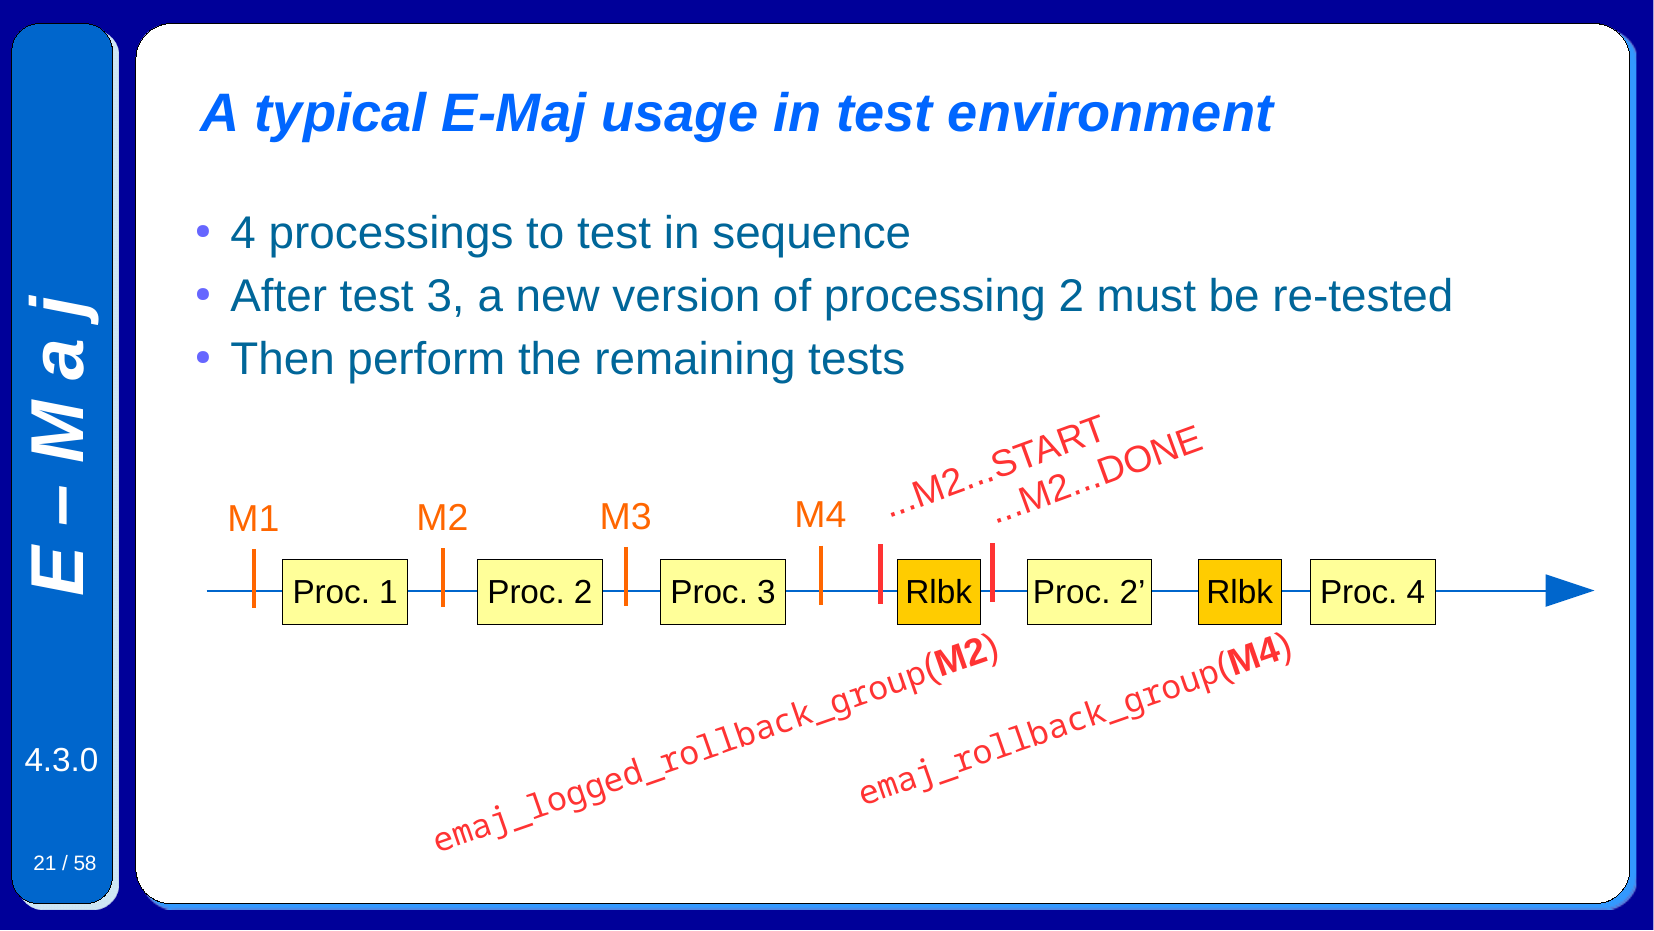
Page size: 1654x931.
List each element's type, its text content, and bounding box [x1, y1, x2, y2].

text_box Rlbk [897, 559, 981, 625]
text_box M1 [212, 490, 295, 547]
text_box emaj_logged_rollback_group(M2) [409, 610, 1025, 884]
text_box emaj_rollback_group(M4) [834, 609, 1318, 837]
text_box Proc. 2’ [1027, 559, 1152, 625]
text_box Proc. 1 [282, 559, 408, 625]
list 4 processings to test in sequence After test 3, a new version of processing 2 must be re-tested Then perform the remaining tests [177, 206, 1587, 385]
text_box M4 [779, 486, 862, 544]
text_box M2 [401, 488, 484, 546]
text_box Proc. 2 [477, 559, 603, 625]
text_box M3 [584, 487, 667, 545]
title A typical E-Maj usage in test environment [200, 34, 1575, 191]
text_box Proc. 3 [660, 559, 786, 625]
text_box ...M2...DONE [967, 404, 1225, 545]
text_box Proc. 4 [1310, 559, 1436, 625]
text_box Rlbk [1198, 559, 1282, 625]
text_box ...M2...START [860, 394, 1123, 539]
